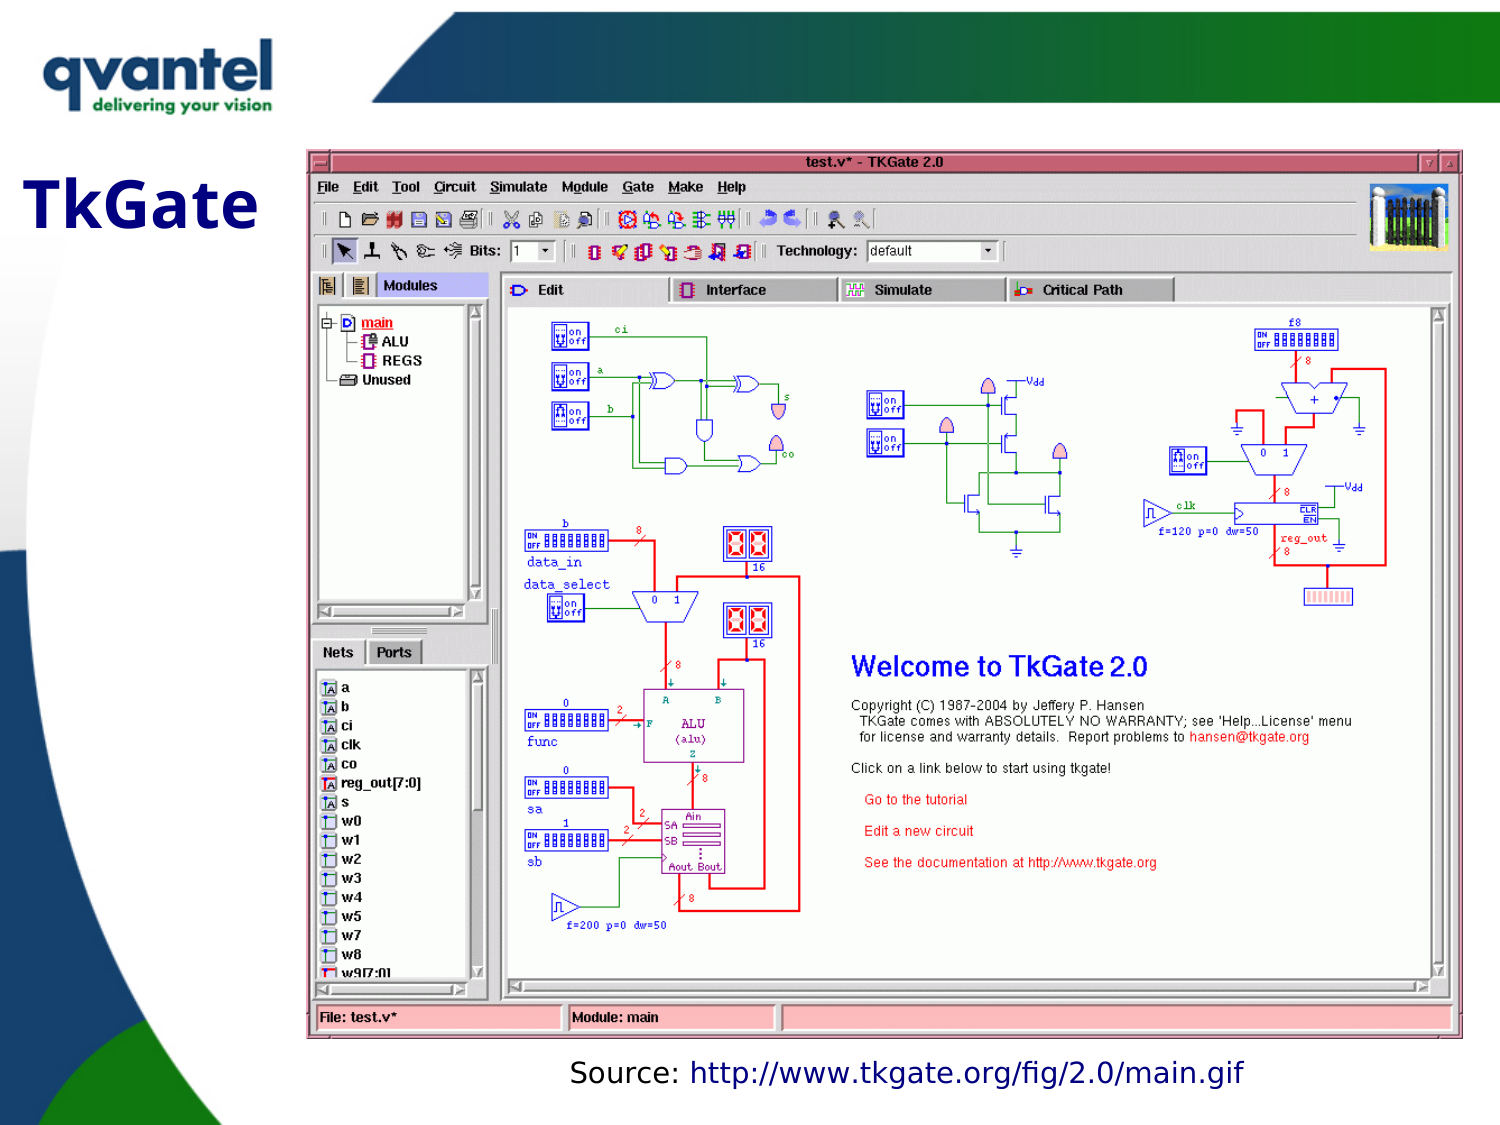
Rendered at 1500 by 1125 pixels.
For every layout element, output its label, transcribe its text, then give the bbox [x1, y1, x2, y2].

text_box Source: http://www.tkgate.org/fig/2.0/main.gif [554, 1050, 1313, 1100]
picture [0, 0, 1500, 1125]
text_box TkGate [8, 150, 306, 262]
